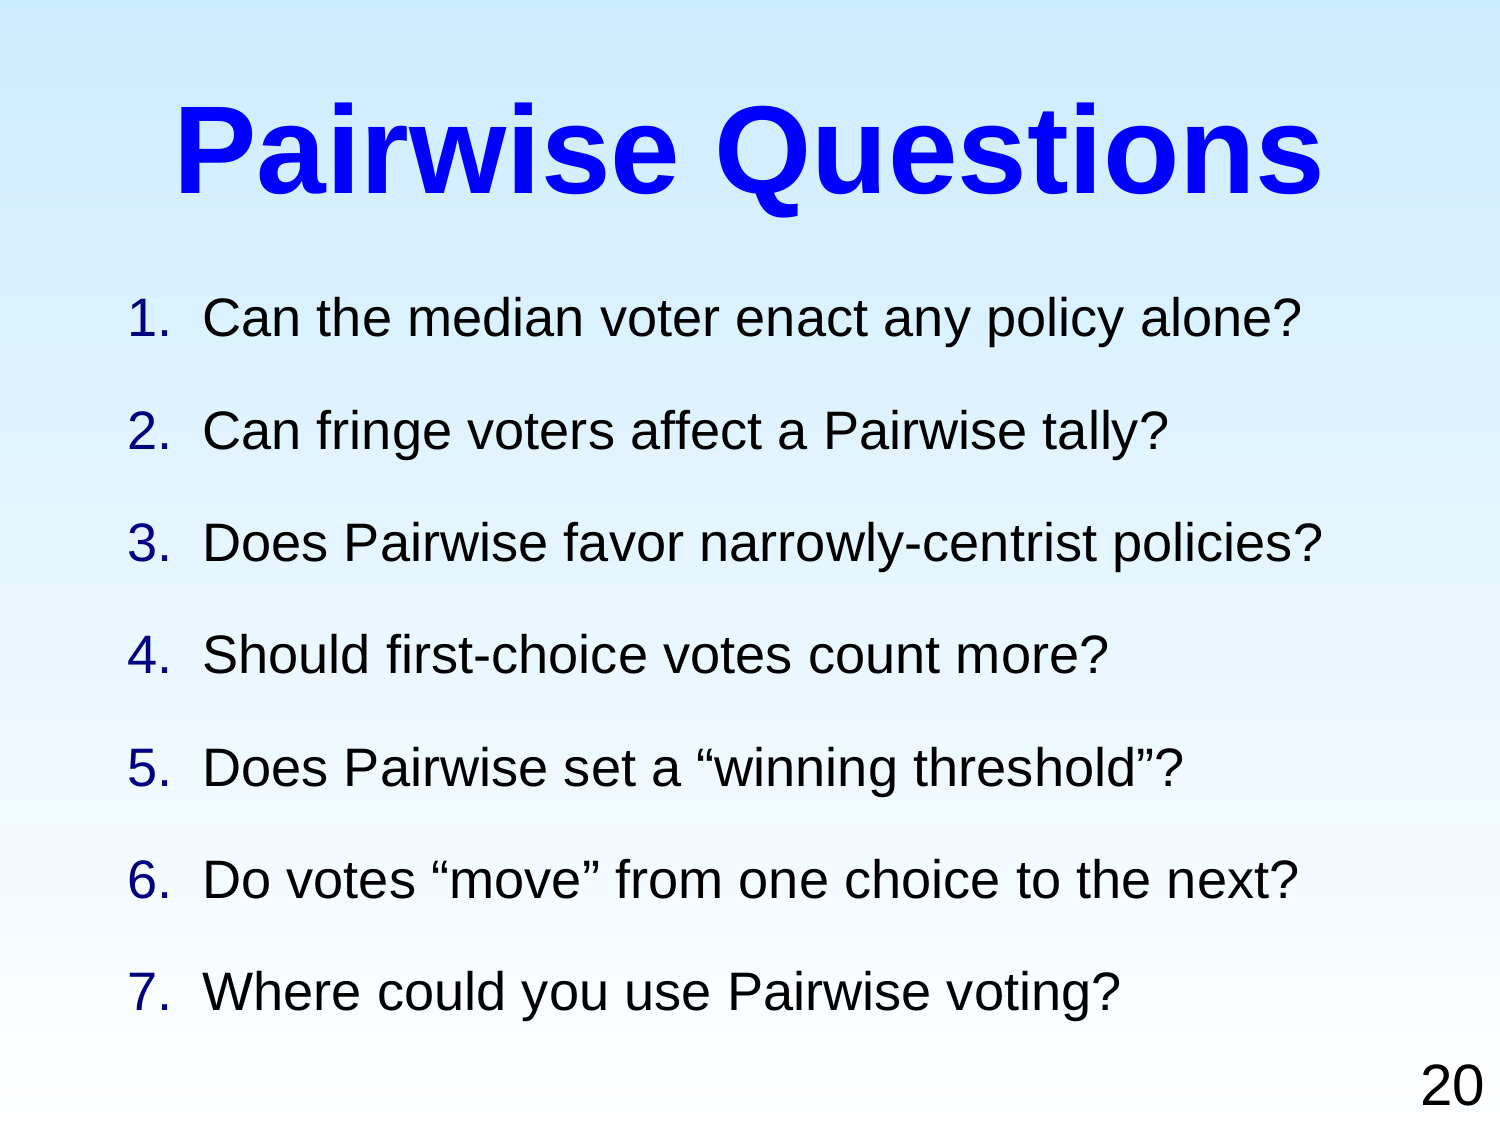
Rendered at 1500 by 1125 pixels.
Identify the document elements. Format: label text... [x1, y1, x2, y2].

text_box Can the median voter enact any policy alone? Can fringe voters affect a Pairwise tally? Does Pairwise favor narrowly-centrist policies? Should first-choice votes count more? Does Pairwise set a “winning threshold”? Do votes “move” from one choice to the next? Where could you use Pairwise voting? [0, 274, 1500, 1030]
text_box 18 [1400, 1039, 1500, 1125]
title Pairwise Questions [0, 67, 1500, 233]
